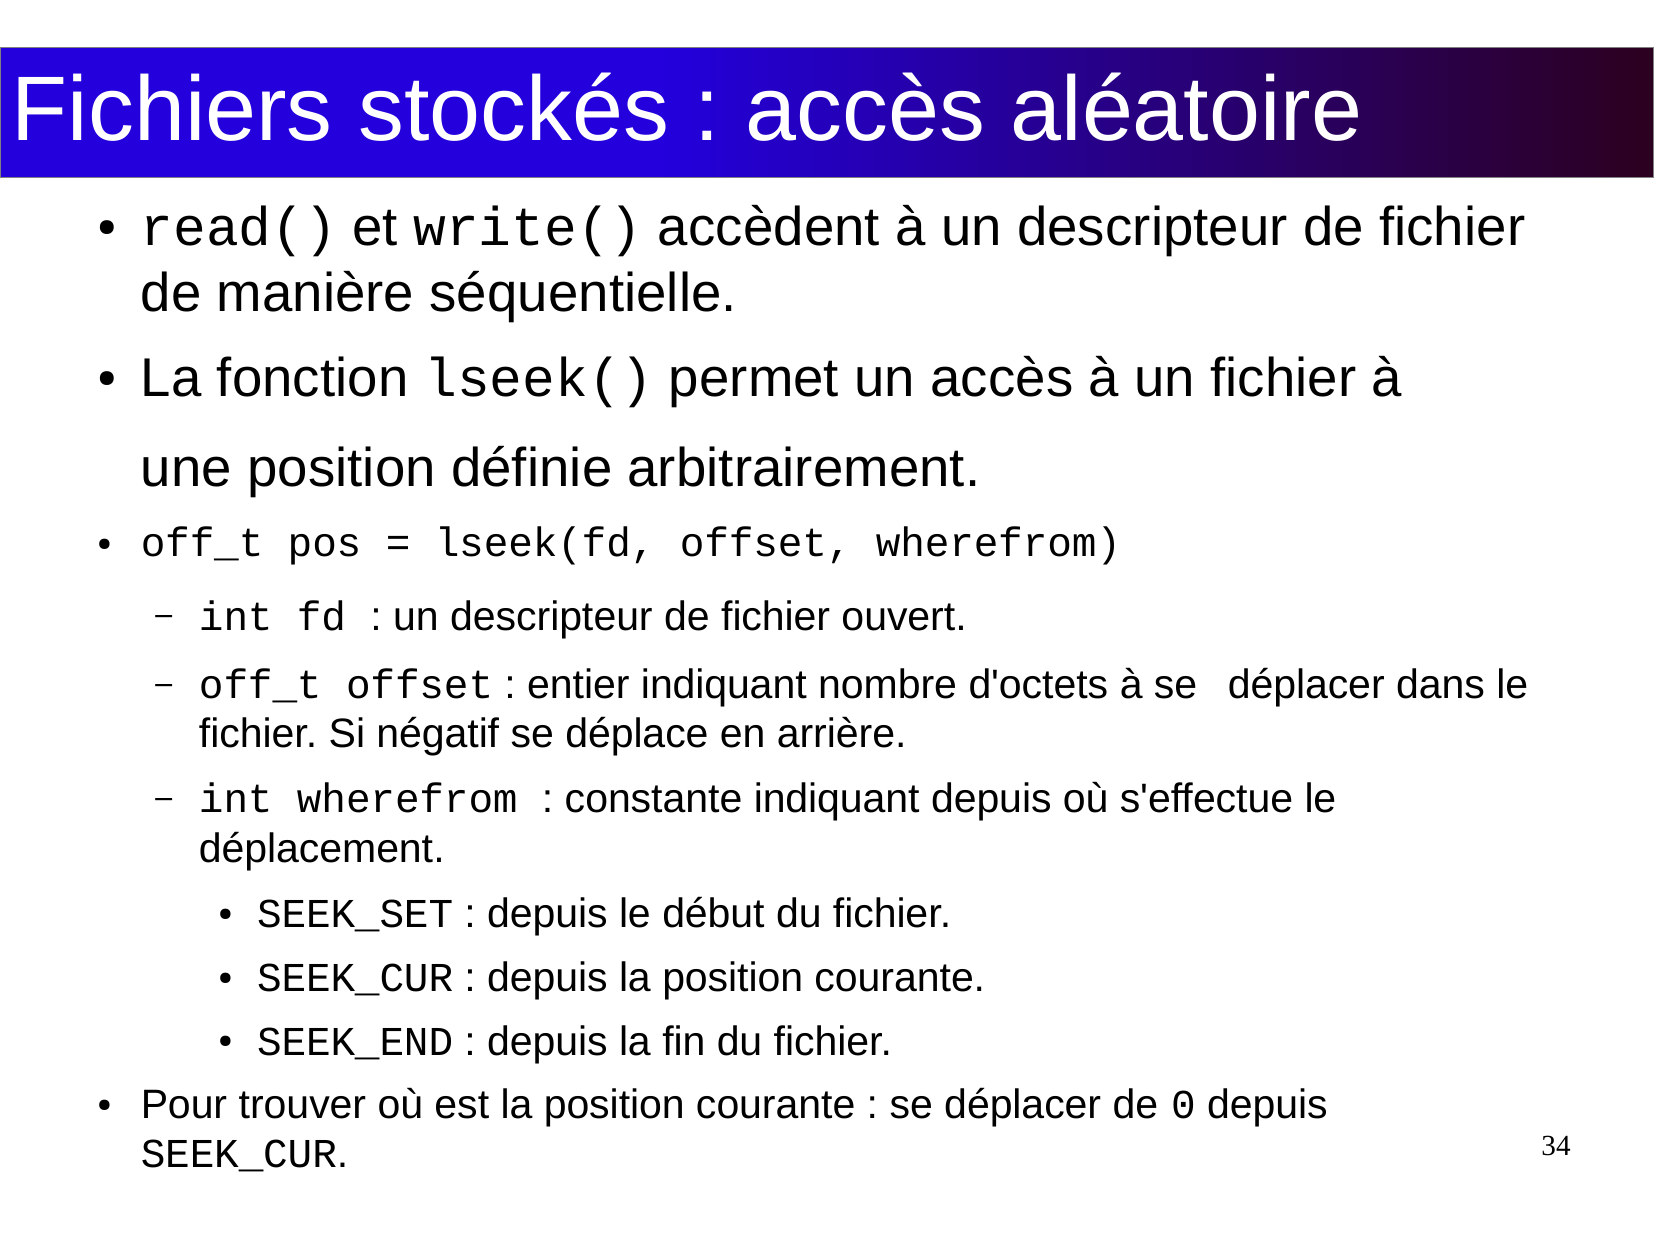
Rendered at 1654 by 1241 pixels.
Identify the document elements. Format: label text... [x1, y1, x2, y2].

title Fichiers stockés : accès aléatoire [11, 5, 1642, 213]
list read() et write() accèdent à un descripteur de fichier de manière séquentielle. La fonction lseek() permet un accès à un fichier à une position définie arbitrairement. off_t pos = lseek(fd, offset, wherefrom) int fd : un descripteur de fichier ouvert. off_t offset : entier indiquant nombre d'octets à se déplacer dans le fichier. Si négatif se déplace en arrière. int wherefrom : constante indiquant depuis où s'effectue le déplacement. SEEK_SET : depuis le début du fichier. SEEK_CUR : depuis la position courante. SEEK_END : depuis la fin du fichier. Pour trouver où est la position courante : se déplacer de 0 depuis SEEK_CUR. [82, 195, 1538, 1182]
